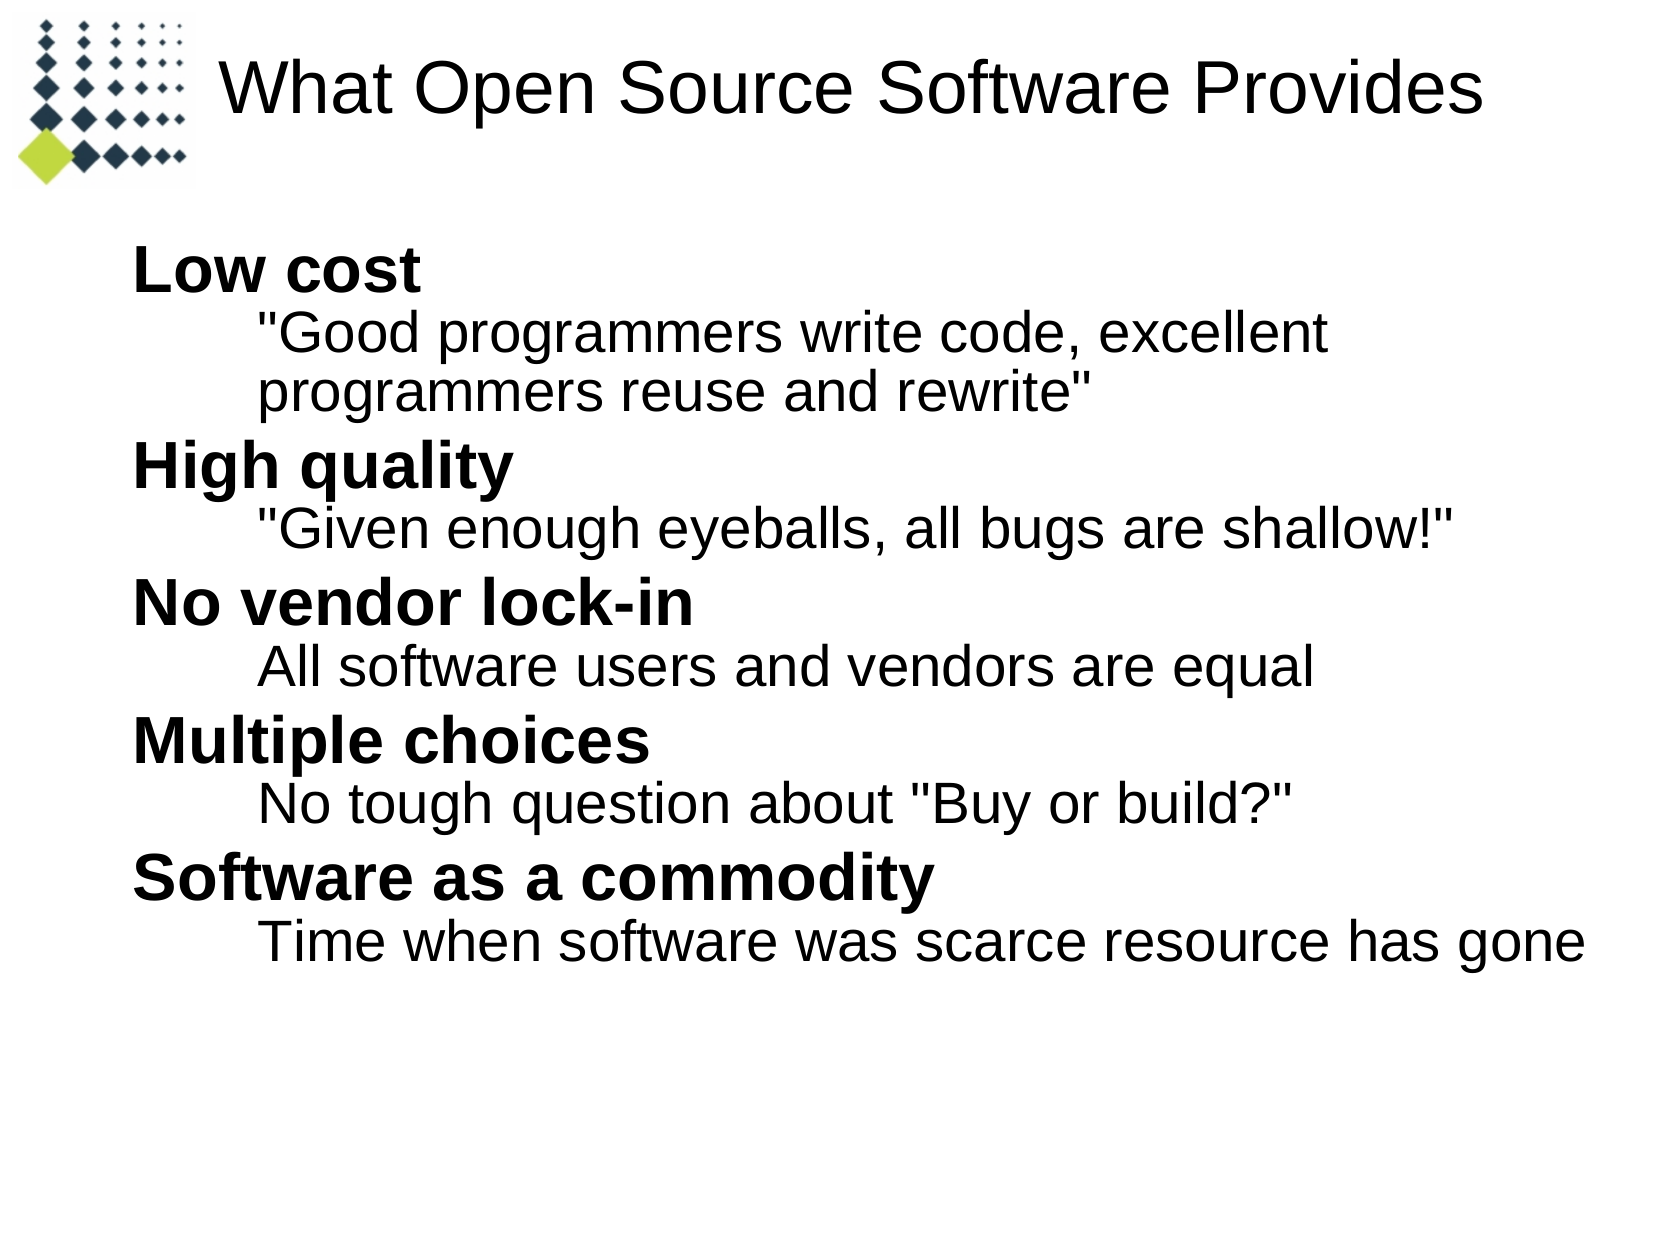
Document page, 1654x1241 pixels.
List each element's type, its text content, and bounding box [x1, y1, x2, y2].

list Low cost "Good programmers write code, excellent programmers reuse and rewrite" High quality "Given enough eyeballs, all bugs are shallow!" No vendor lock-in All software users and vendors are equal Multiple choices No tough question about "Buy or build?" Software as a commodity Time when software was scarce resource has gone [76, 233, 1642, 1105]
title What Open Source Software Provides [153, 48, 1571, 133]
picture [12, 12, 196, 189]
